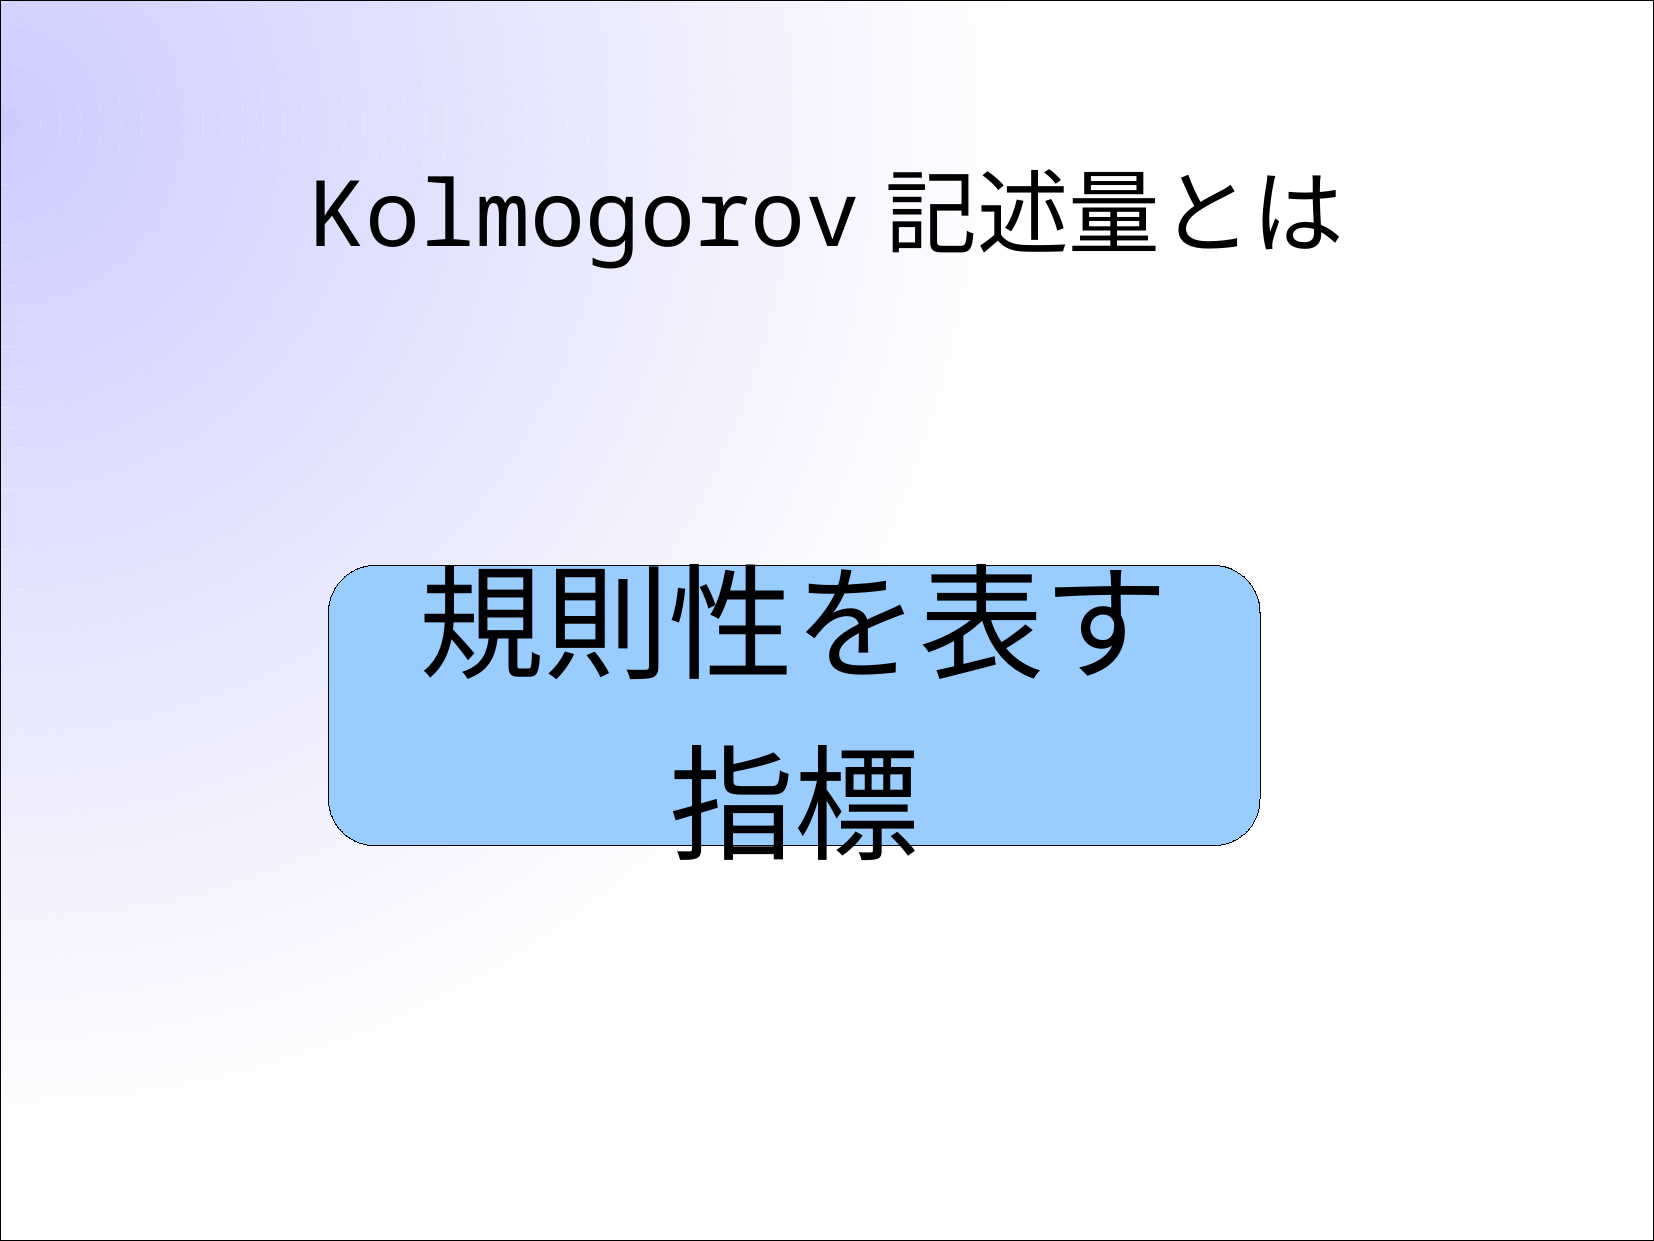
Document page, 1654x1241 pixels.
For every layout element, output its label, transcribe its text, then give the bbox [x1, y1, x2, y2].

text_box 規則性を表す 指標 [733, 833, 774, 846]
text_box 規則性を表す 指標 [733, 813, 774, 826]
title Kolmogorov記述量とは [121, 102, 1534, 311]
text_box 規則性を表す 指標 [328, 565, 1261, 846]
